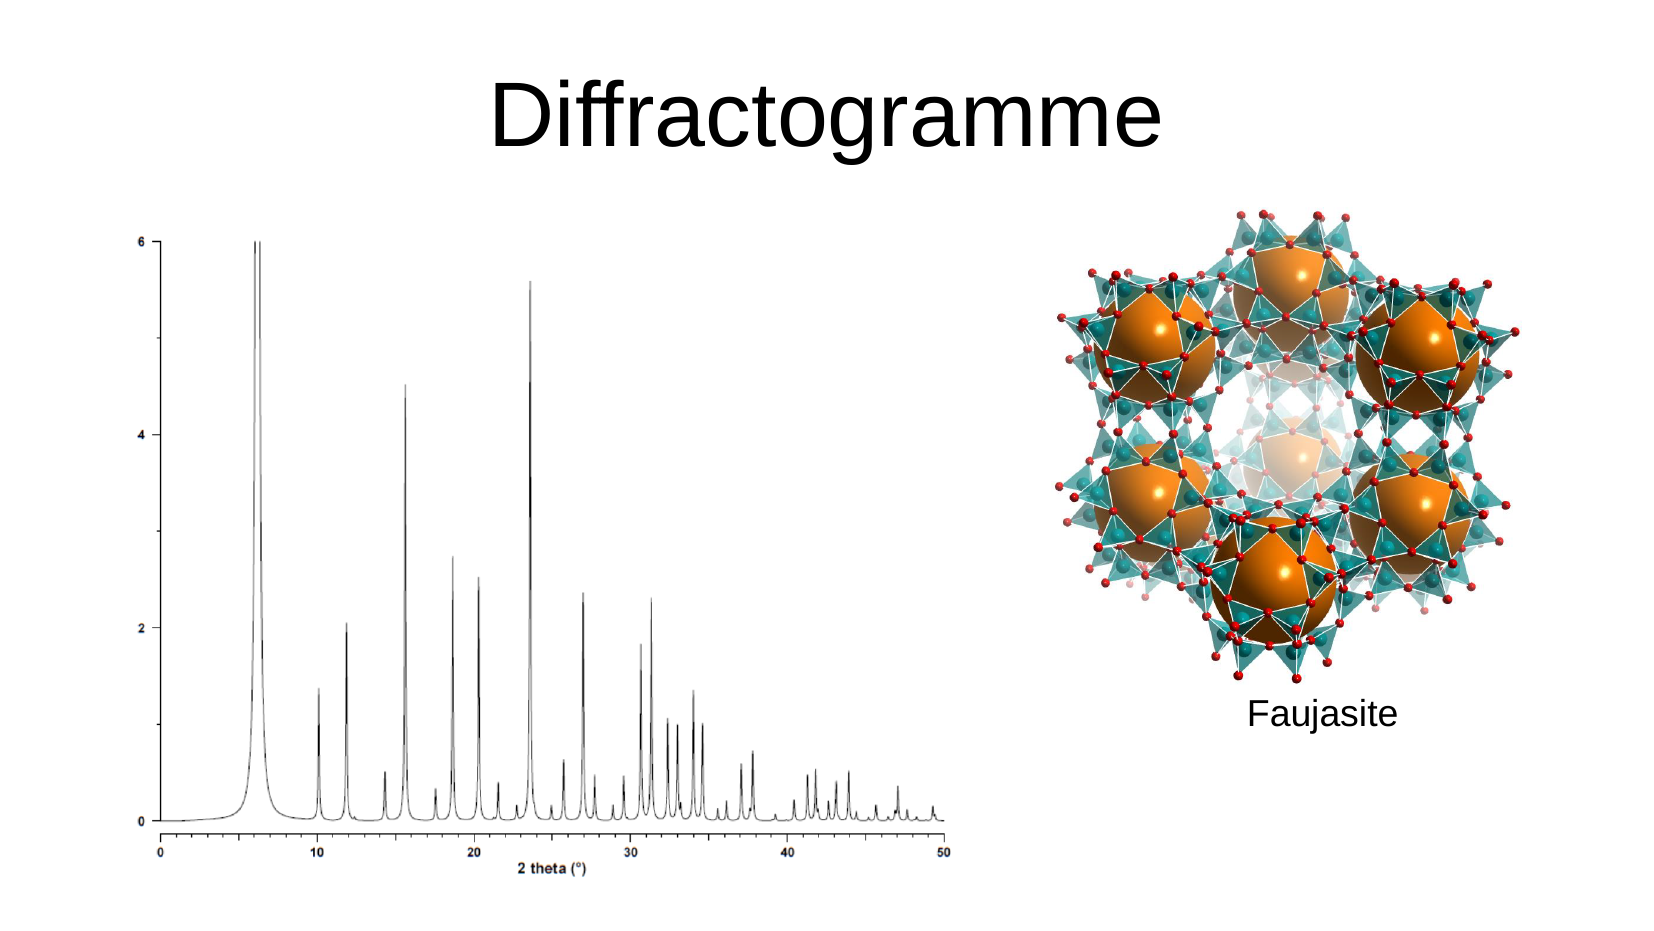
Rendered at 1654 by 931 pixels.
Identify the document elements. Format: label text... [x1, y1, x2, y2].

picture [118, 199, 957, 886]
picture [1051, 207, 1524, 686]
title Diffractogramme [82, 37, 1571, 193]
text_box Faujasite [1110, 685, 1536, 742]
